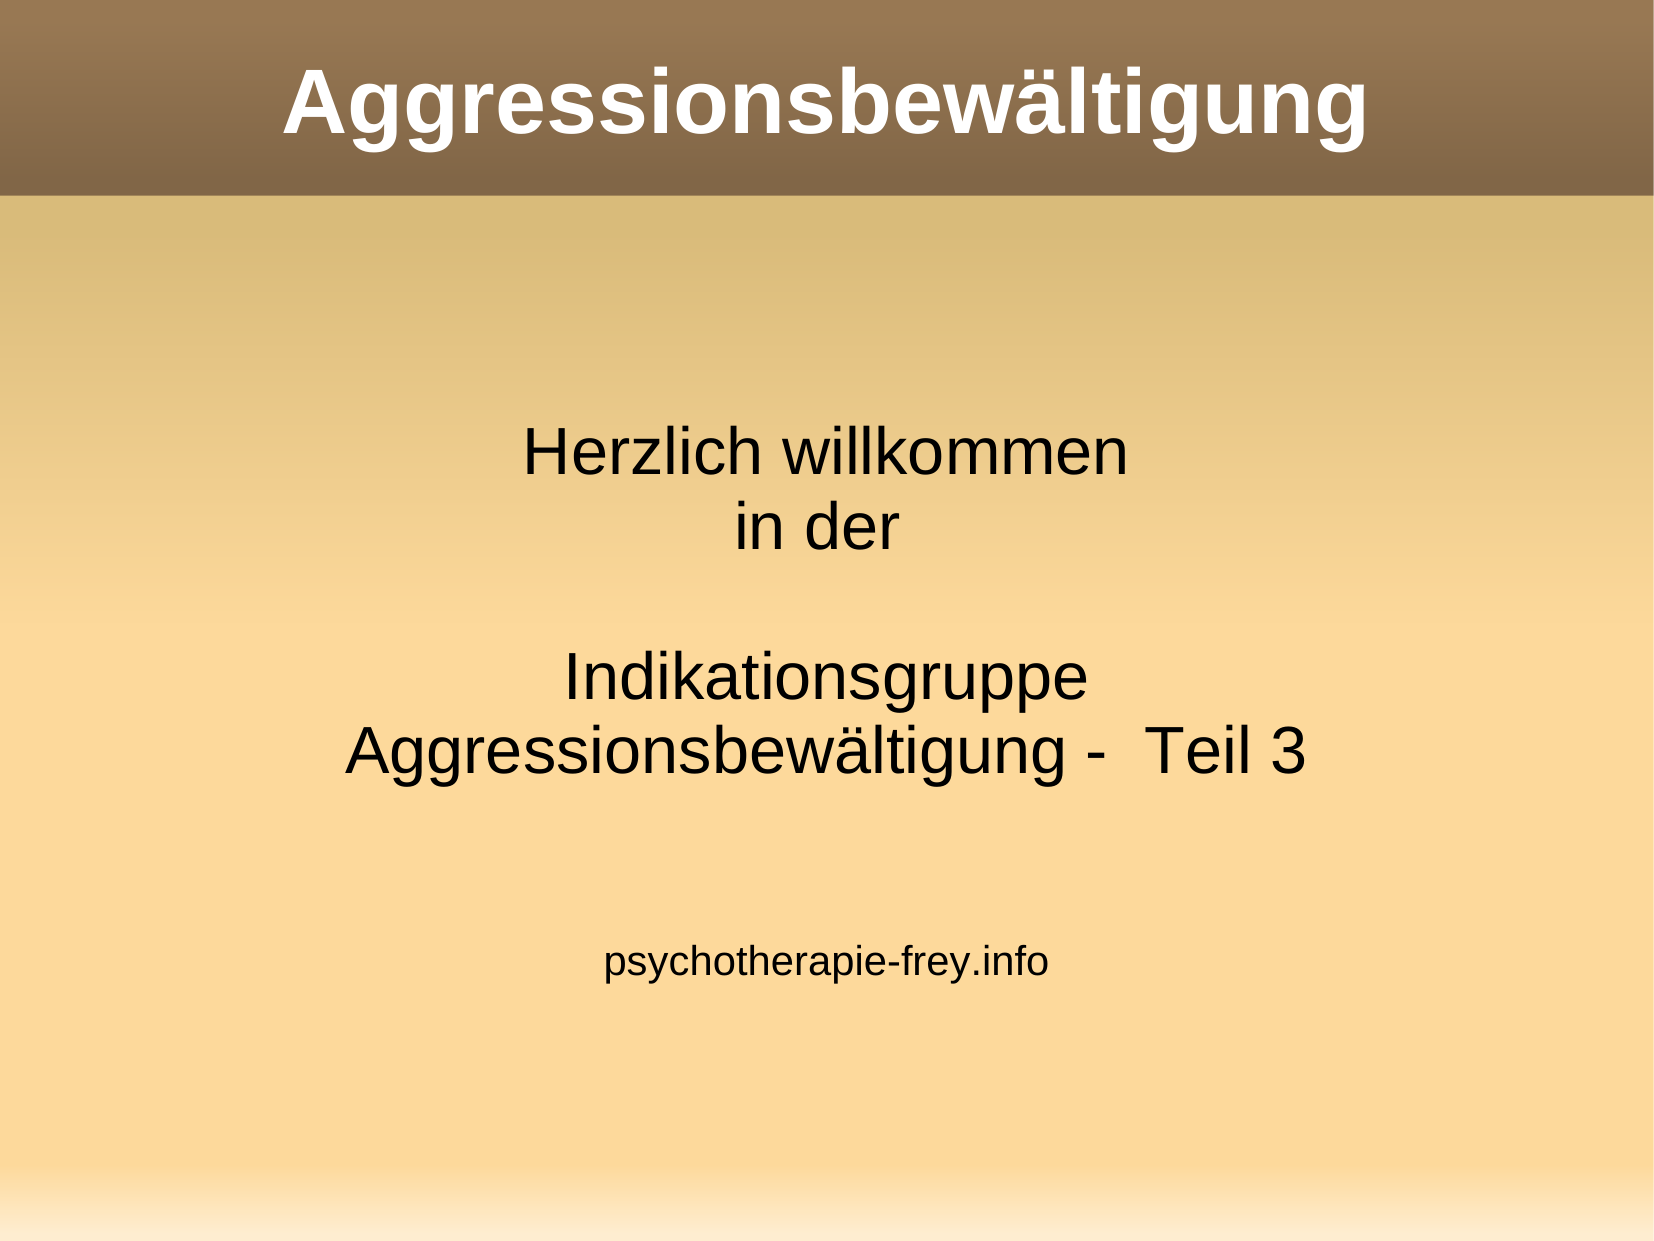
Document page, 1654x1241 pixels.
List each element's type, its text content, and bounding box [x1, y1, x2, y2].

picture [0, 0, 1654, 1241]
title Aggressionsbewältigung [82, 50, 1571, 256]
subtitle Herzlich willkommen in der Indikationsgruppe Aggressionsbewältigung - Teil 3 psychotherapie-frey.info [82, 290, 1571, 1109]
